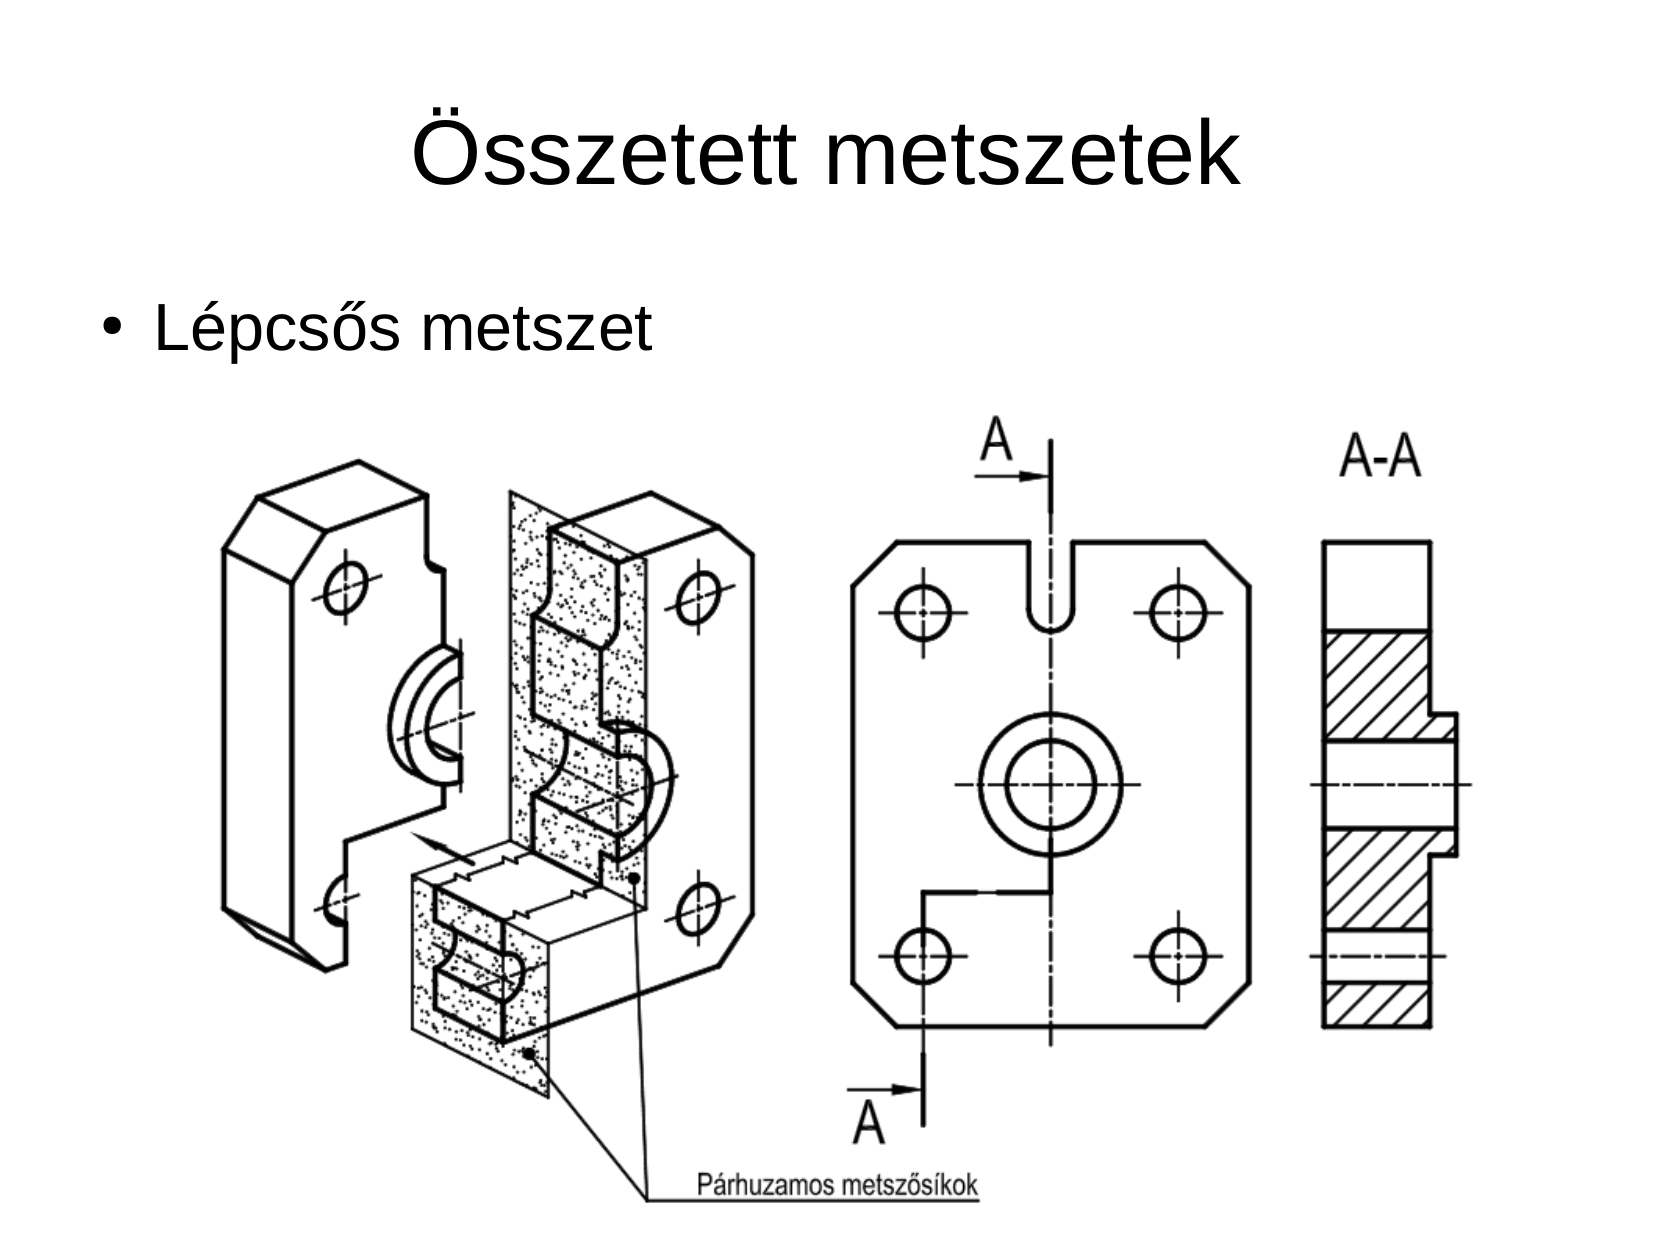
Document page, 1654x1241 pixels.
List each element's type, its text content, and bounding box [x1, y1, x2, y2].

list Lépcsős metszet [82, 290, 1571, 1010]
title Összetett metszetek [82, 49, 1571, 257]
picture [200, 411, 1504, 1217]
